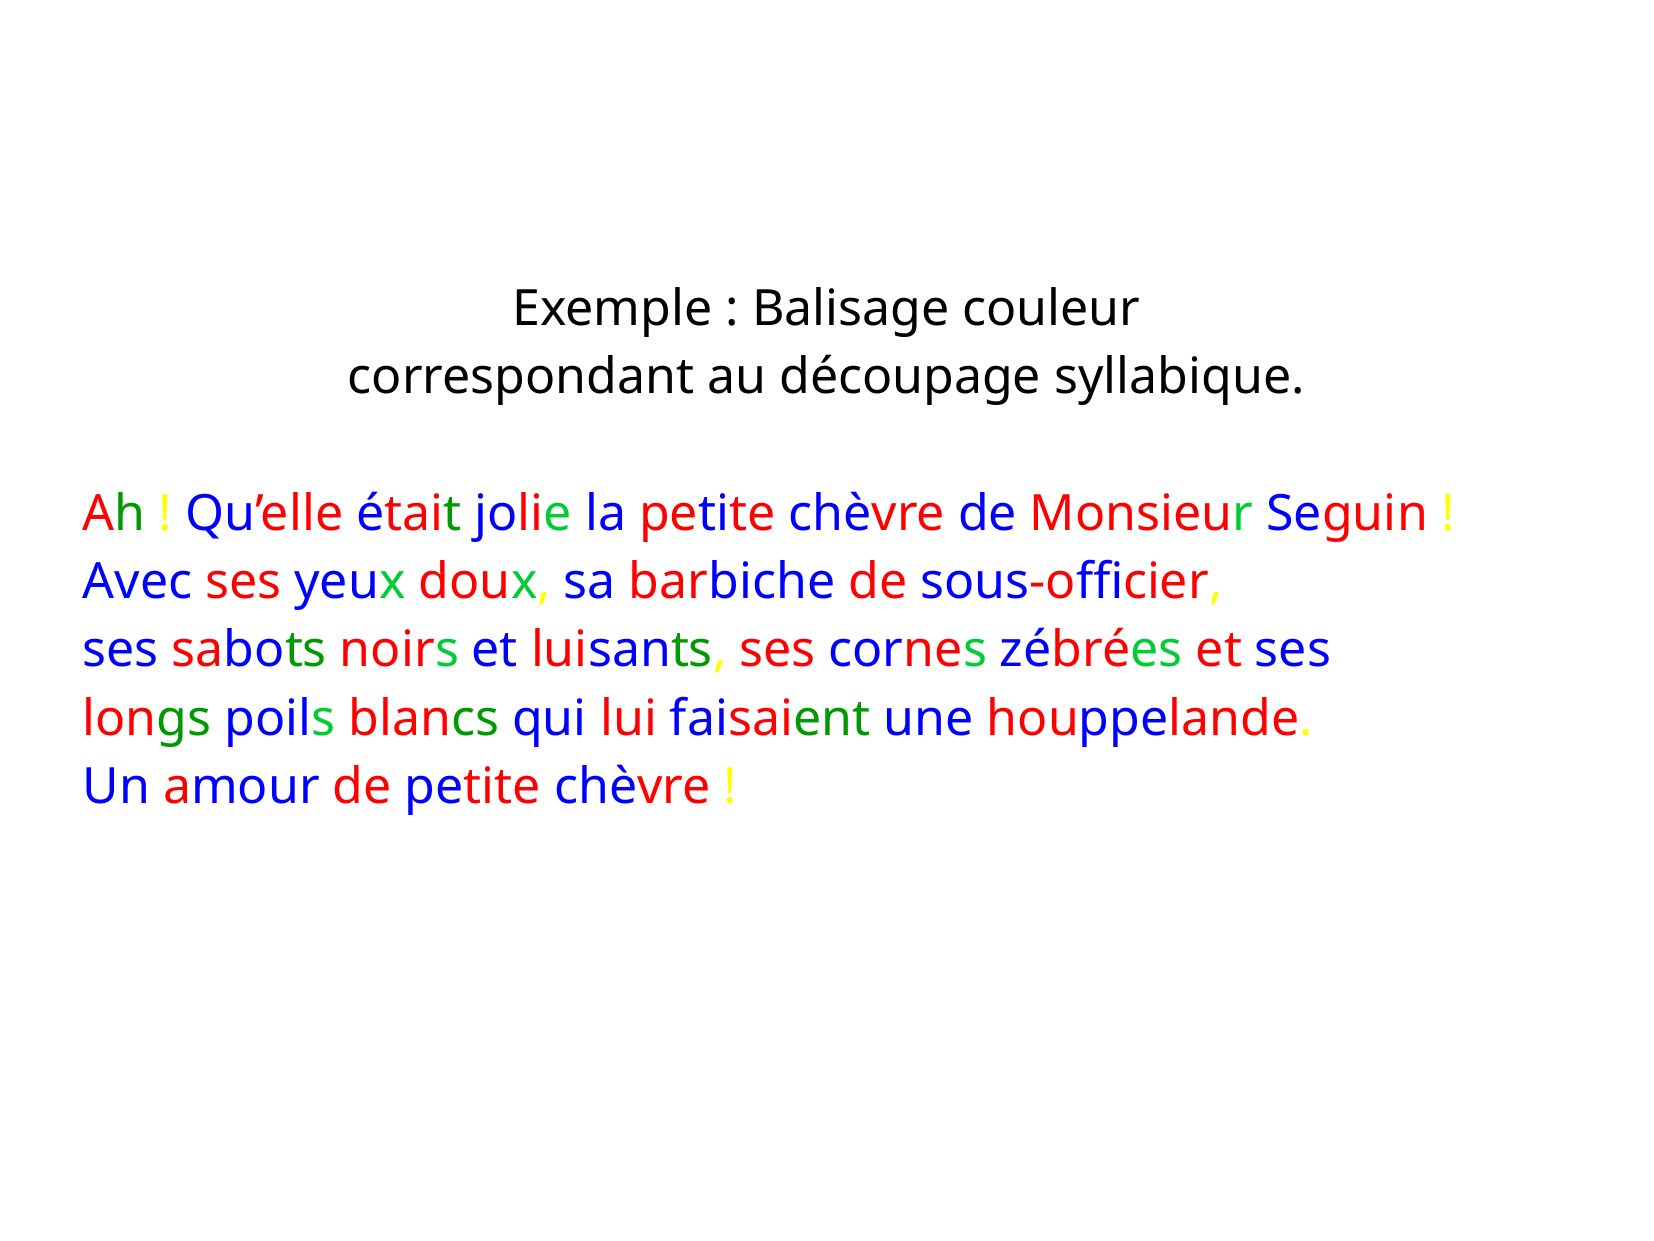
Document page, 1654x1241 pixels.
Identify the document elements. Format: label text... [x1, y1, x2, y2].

subtitle Exemple : Balisage couleur correspondant au découpage syllabique. Ah ! Qu’elle était jolie la petite chèvre de Monsieur Seguin ! Avec ses yeux doux, sa barbiche de sous-officier, ses sabots noirs et luisants, ses cornes zébrées et ses longs poils blancs qui lui faisaient une houppelande. Un amour de petite chèvre ! [82, 49, 1571, 1109]
